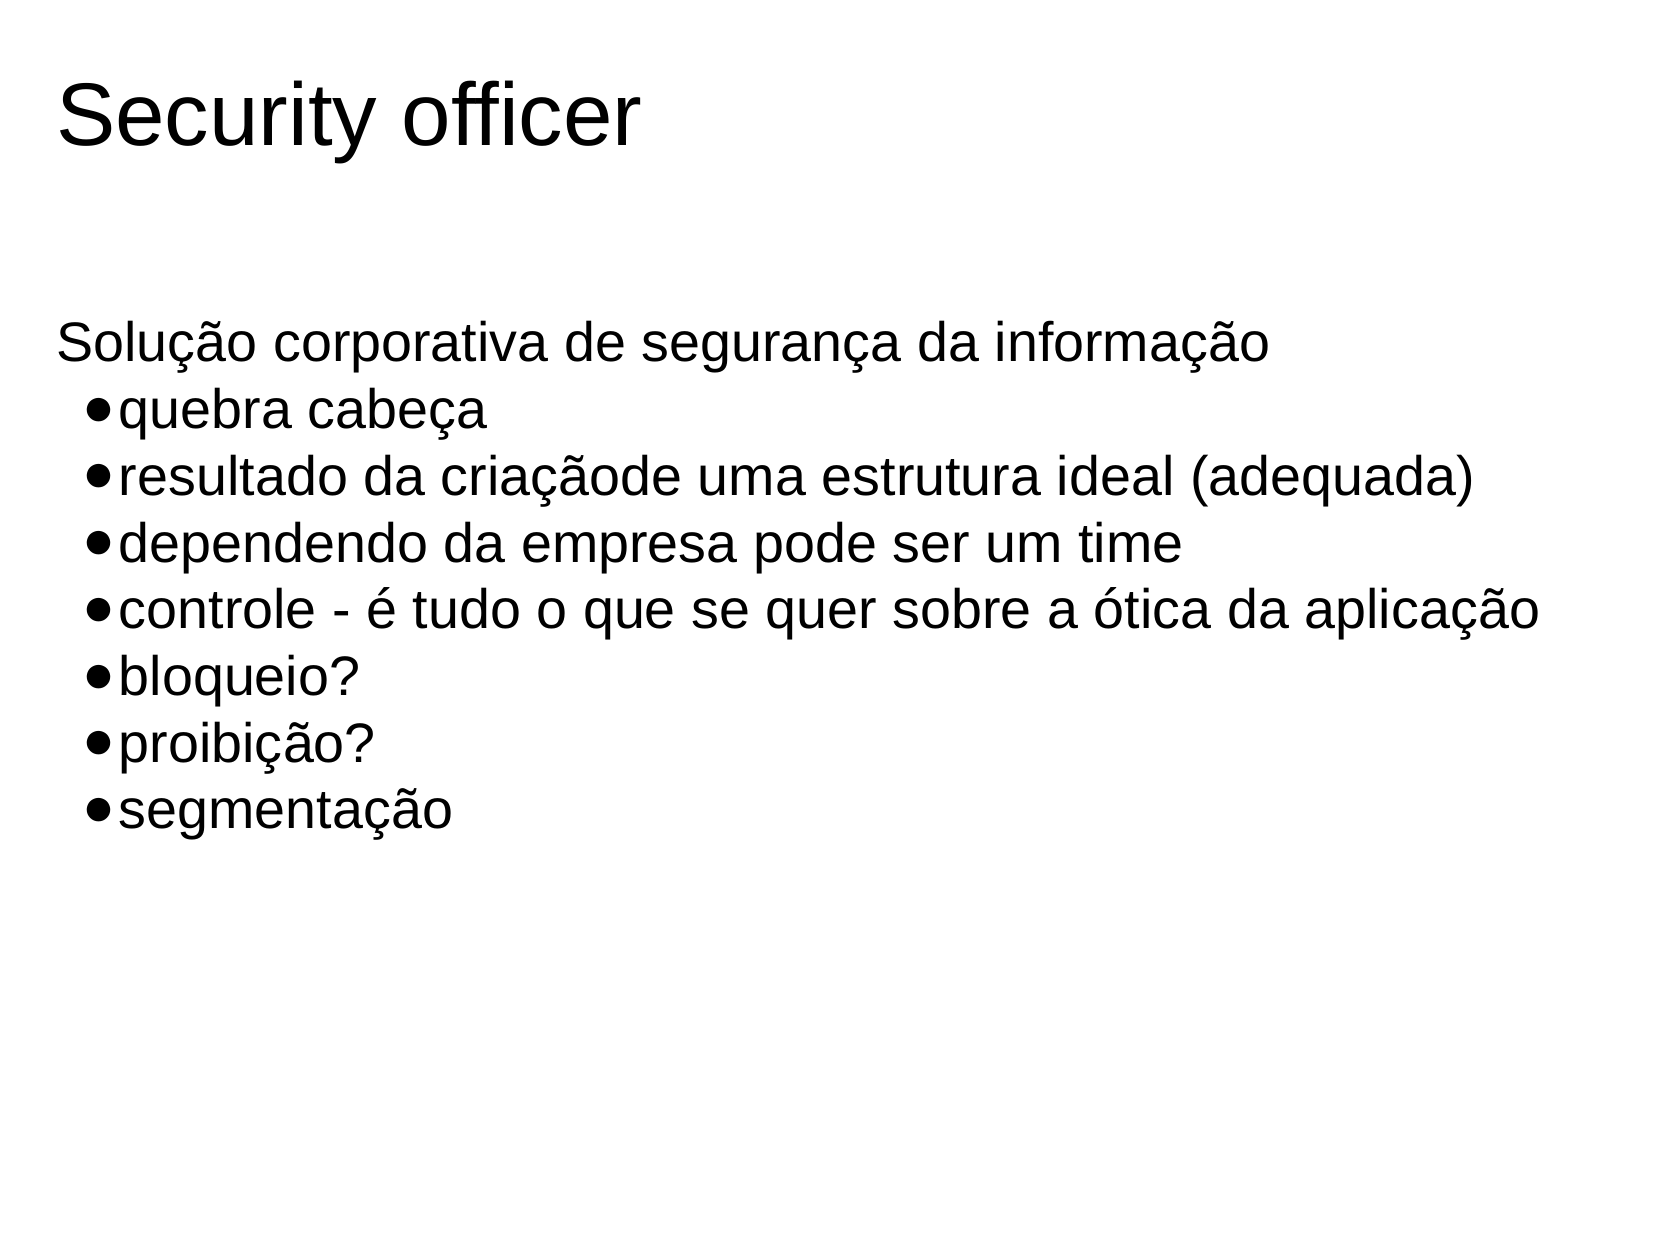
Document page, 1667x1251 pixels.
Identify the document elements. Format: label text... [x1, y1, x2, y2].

list Solução corporativa de segurança da informação quebra cabeça resultado da criaçãode uma estrutura ideal (adequada) dependendo da empresa pode ser um time controle - é tudo o que se quer sobre a ótica da aplicação bloqueio? proibição? segmentação [50, 300, 1630, 1213]
title Security officer [50, 50, 1630, 213]
